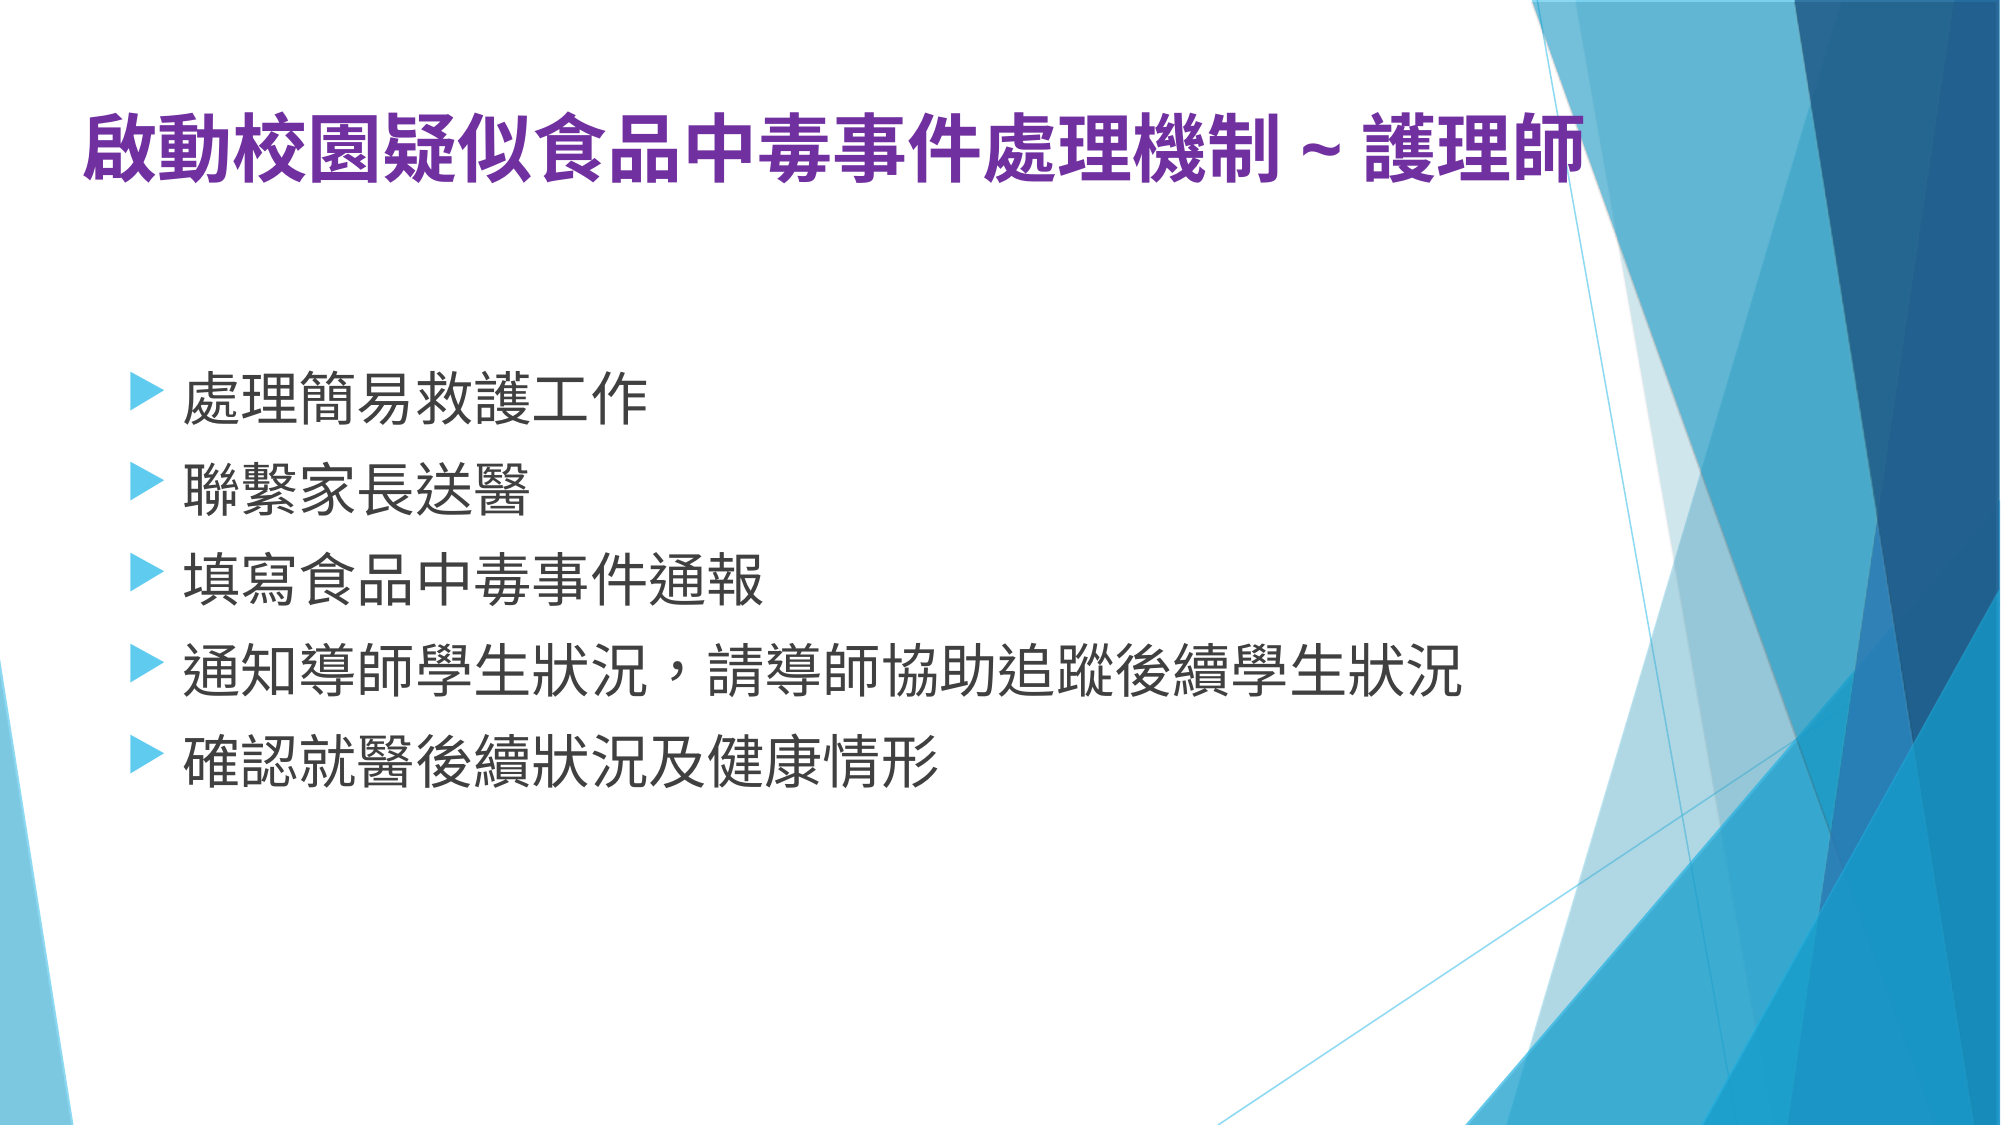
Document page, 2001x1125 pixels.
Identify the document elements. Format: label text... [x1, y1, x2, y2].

list 處理簡易救護工作 聯繫家長送醫 填寫食品中毒事件通報 通知導師學生狀況，請導師協助追蹤後續學生狀況 確認就醫後續狀況及健康情形 [111, 354, 1522, 992]
title 啟動校園疑似食品中毒事件處理機制~護理師 [67, 93, 1632, 211]
